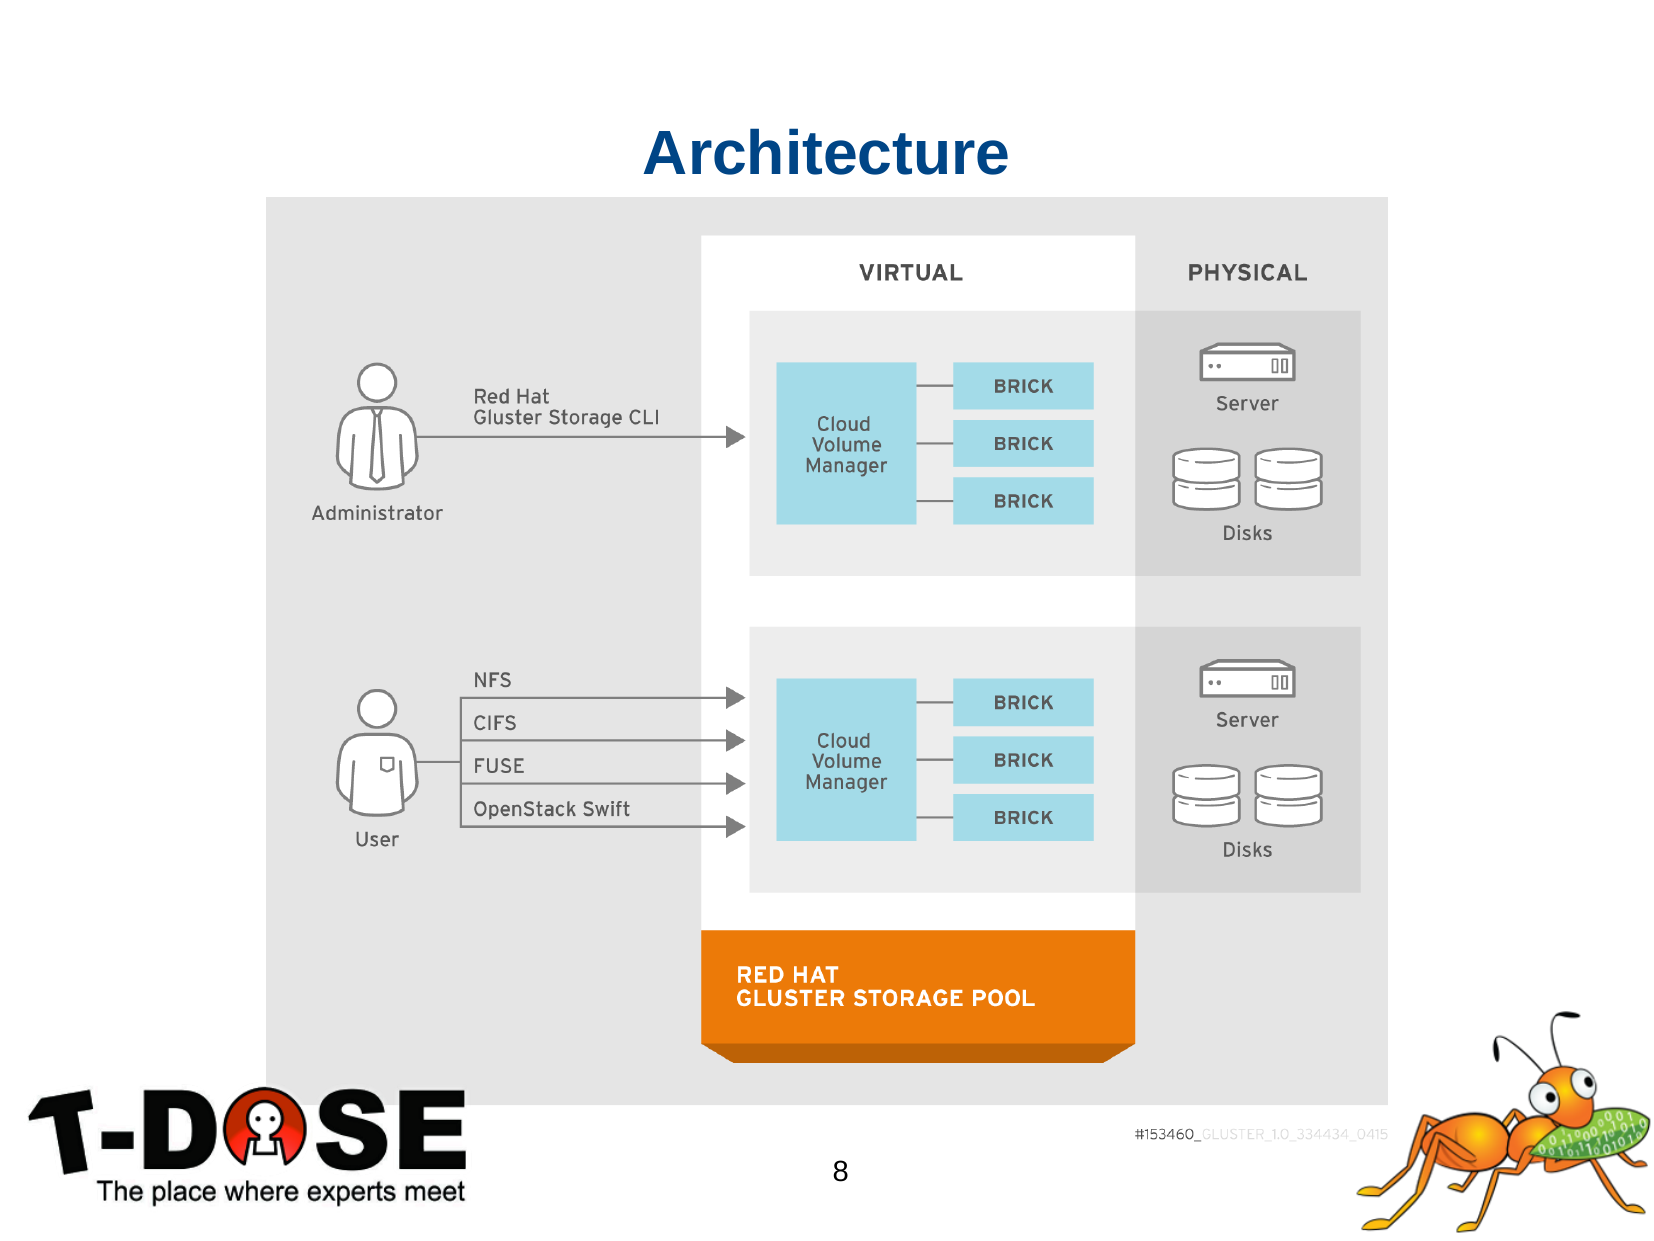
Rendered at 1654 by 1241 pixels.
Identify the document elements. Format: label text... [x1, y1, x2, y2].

picture [23, 257, 1654, 1235]
title Architecture [82, 49, 1571, 257]
